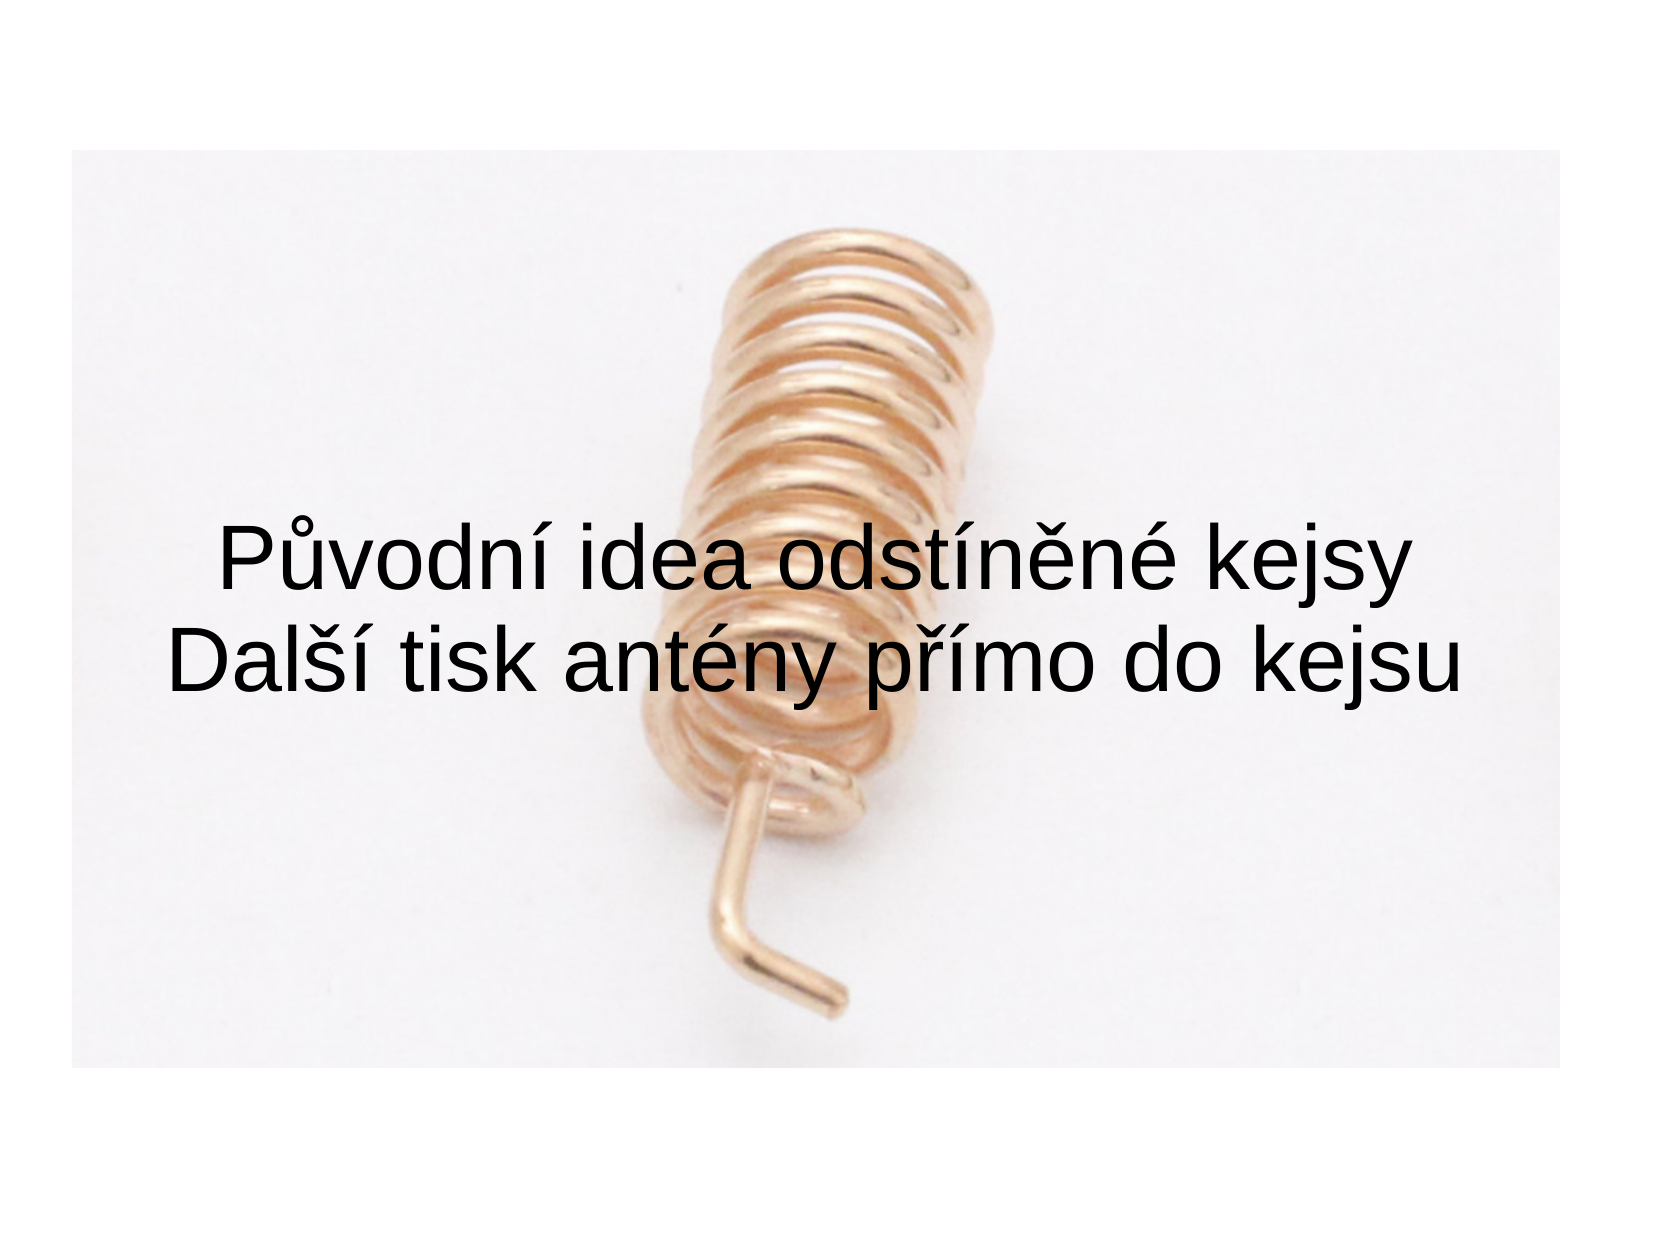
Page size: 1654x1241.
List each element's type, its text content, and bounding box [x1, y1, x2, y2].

list [60, 300, 1549, 1021]
title Původní idea odstíněné kejsy Další tisk antény přímo do kejsu [71, 150, 1561, 1068]
